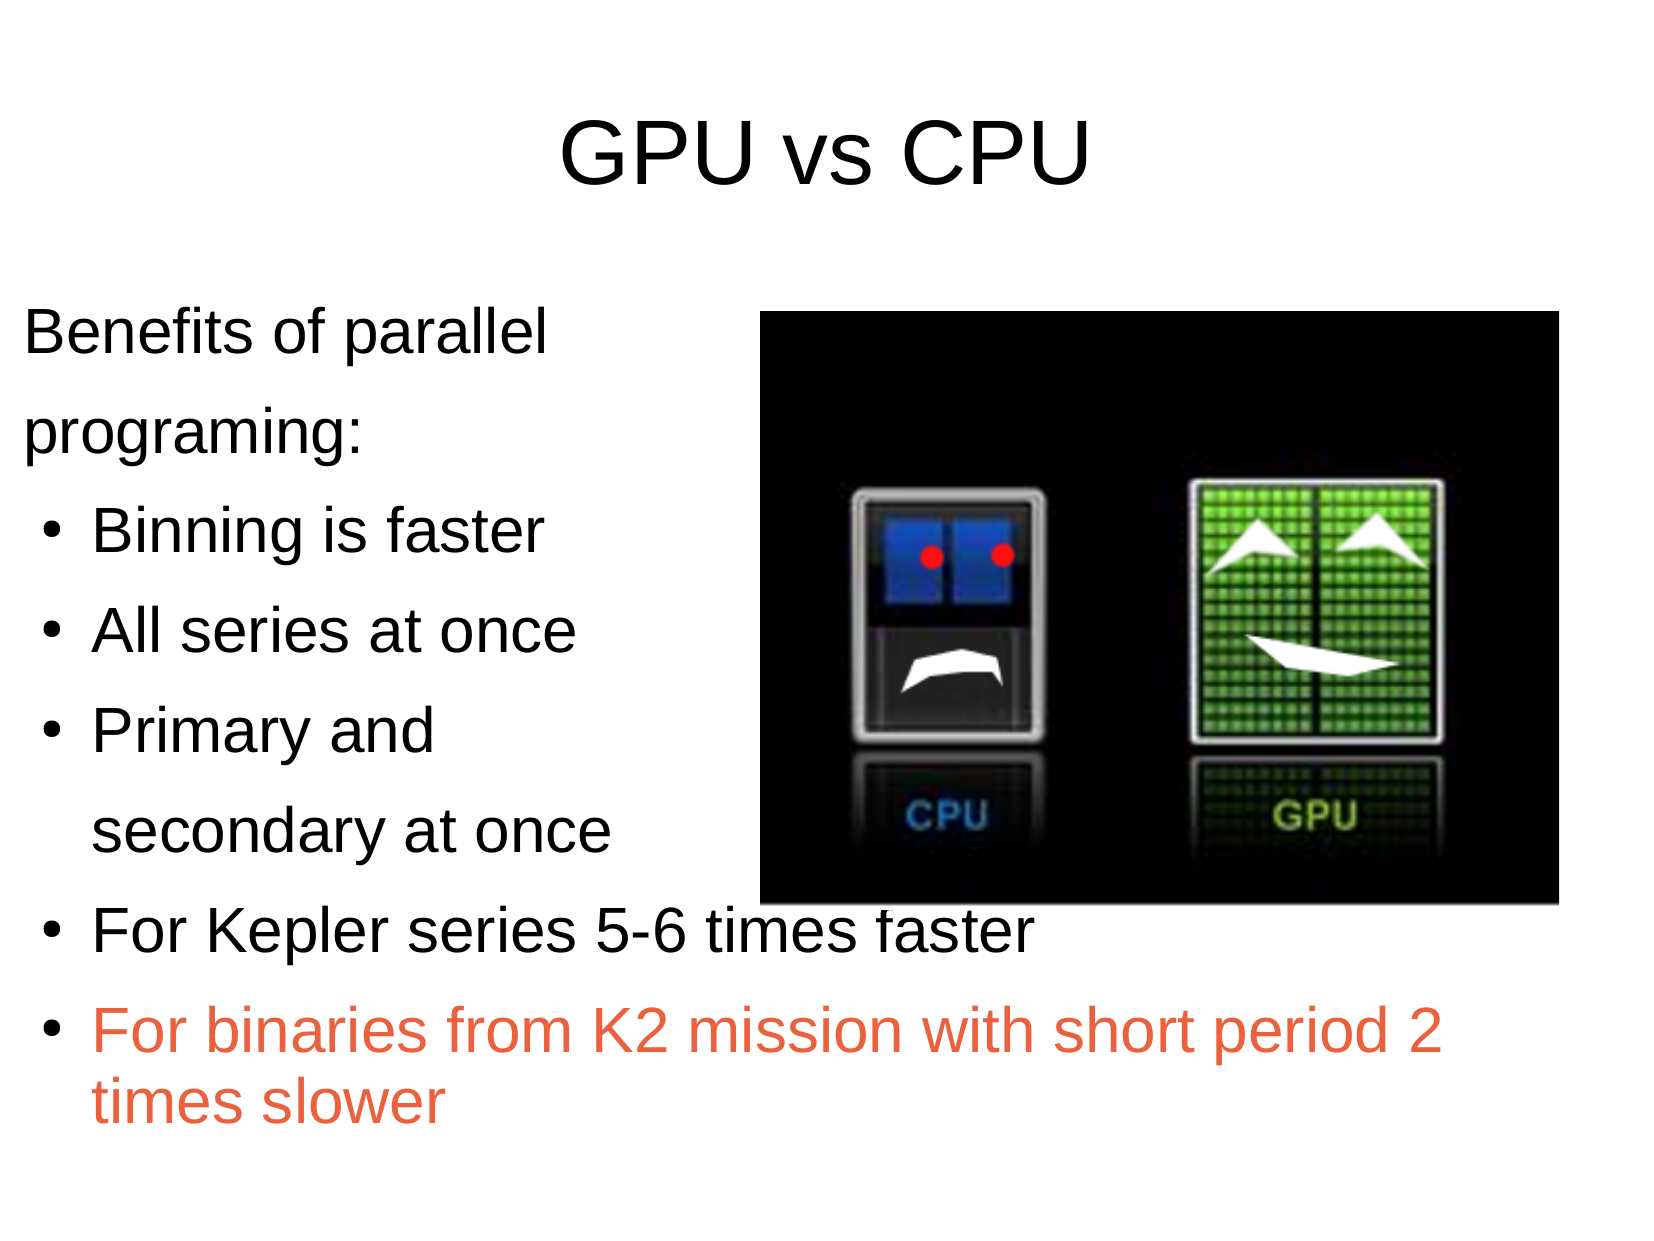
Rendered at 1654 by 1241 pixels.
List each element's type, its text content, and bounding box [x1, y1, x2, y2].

list Benefits of parallel programing: Binning is faster All series at once Primary and secondary at once For Kepler series 5-6 times faster For binaries from K2 mission with short period 2 times slower [23, 295, 1583, 1146]
picture [760, 311, 1560, 910]
title GPU vs CPU [82, 49, 1571, 257]
